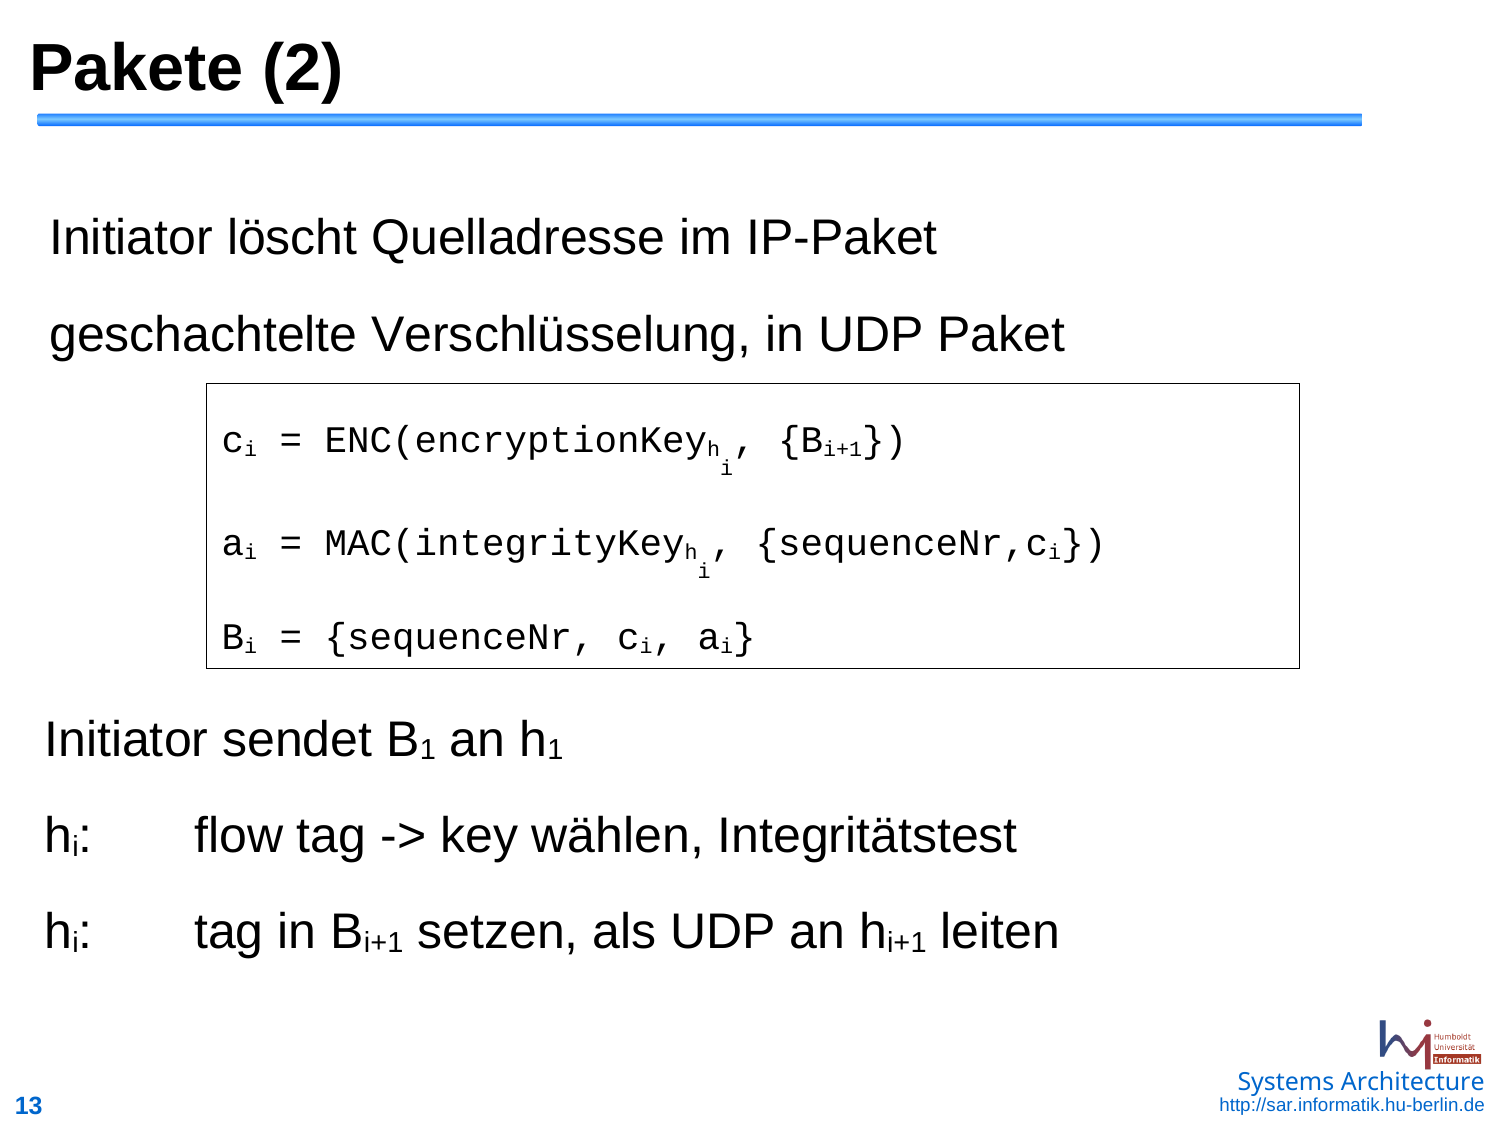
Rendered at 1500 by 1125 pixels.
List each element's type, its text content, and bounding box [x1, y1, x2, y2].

list Initiator sendet B1 an h1 hi: flow tag -> key wählen, Integritätstest hi: tag in Bi+1 setzen, als UDP an hi+1 leiten [29, 675, 1447, 1006]
title Pakete (2) [29, 19, 1500, 115]
list ci = ENC(encryptionKeyhi, {Bi+1}) ai = MAC(integrityKeyhi, {sequenceNr,ci}) Bi = {sequenceNr, ci, ai} [206, 383, 1300, 656]
picture [1376, 1016, 1483, 1071]
list Initiator löscht Quelladresse im IP-Paket geschachtelte Verschlüsselung, in UDP Paket [34, 174, 1452, 342]
